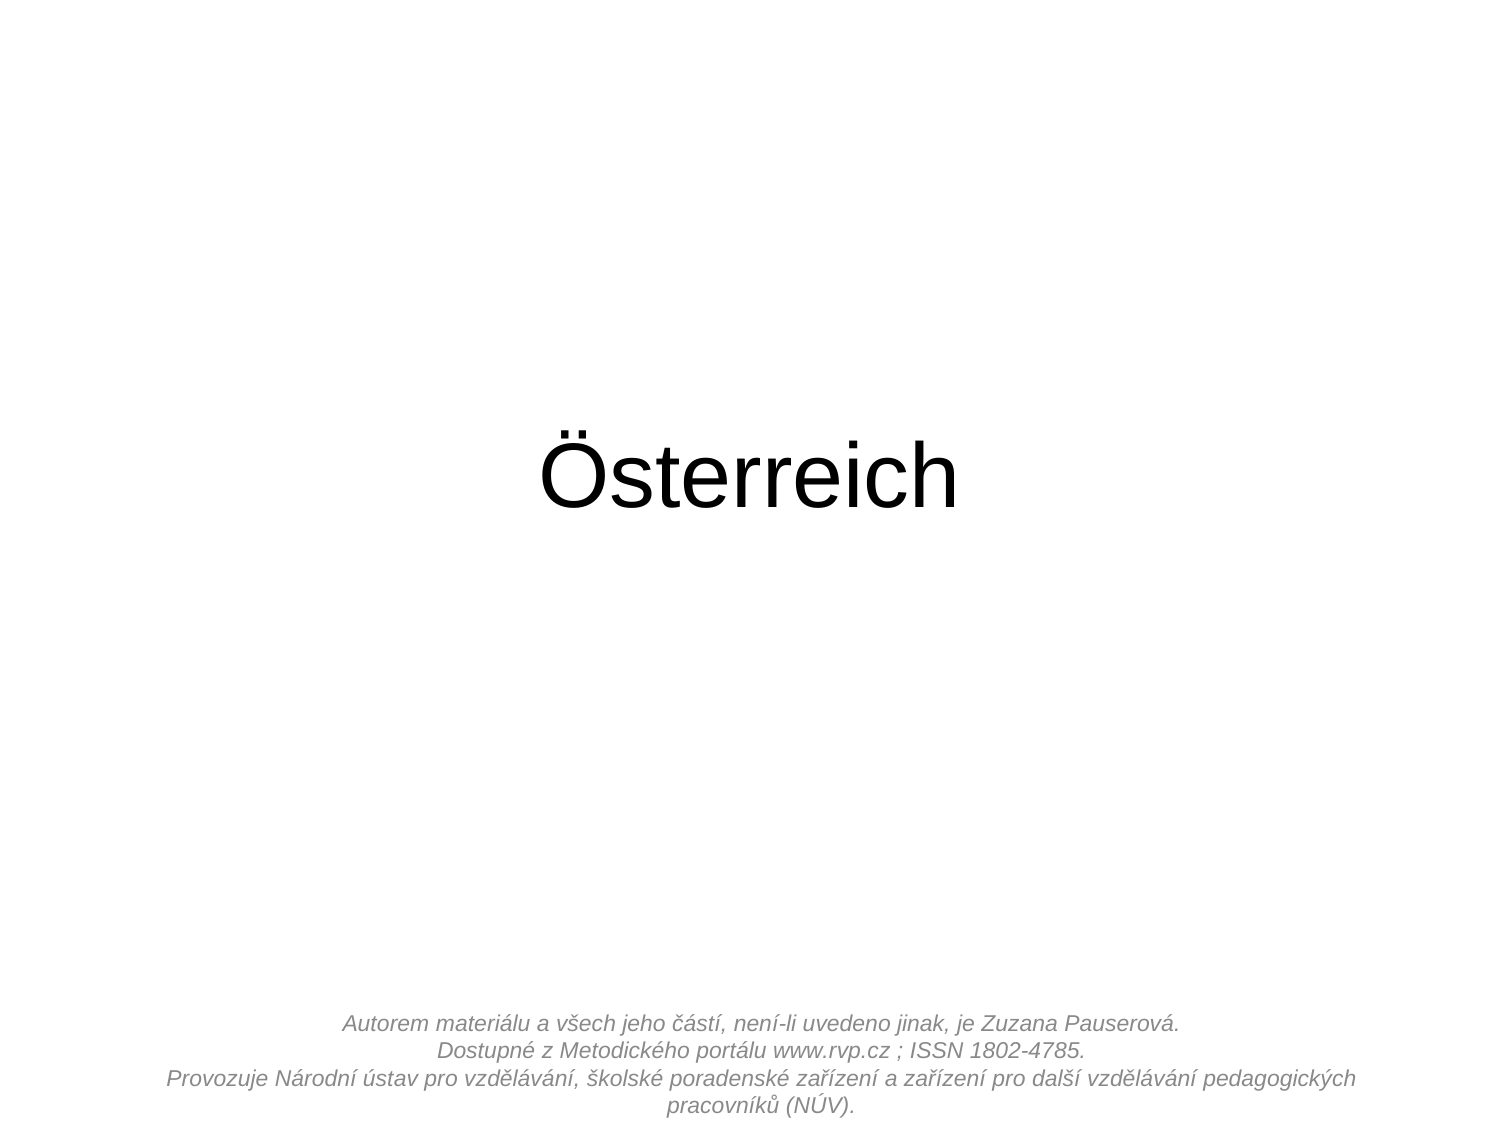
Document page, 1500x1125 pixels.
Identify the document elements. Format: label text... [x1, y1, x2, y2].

title Österreich [112, 349, 1388, 592]
text_box Autorem materiálu a všech jeho částí, není-li uvedeno jinak, je Zuzana Pauserová. Dostupné z Metodického portálu www.rvp.cz ; ISSN 1802-4785. Provozuje Národní ústav pro vzdělávání, školské poradenské zařízení a zařízení pro další vzdělávání pedagogických pracovníků (NÚV). [147, 1046, 1377, 1107]
